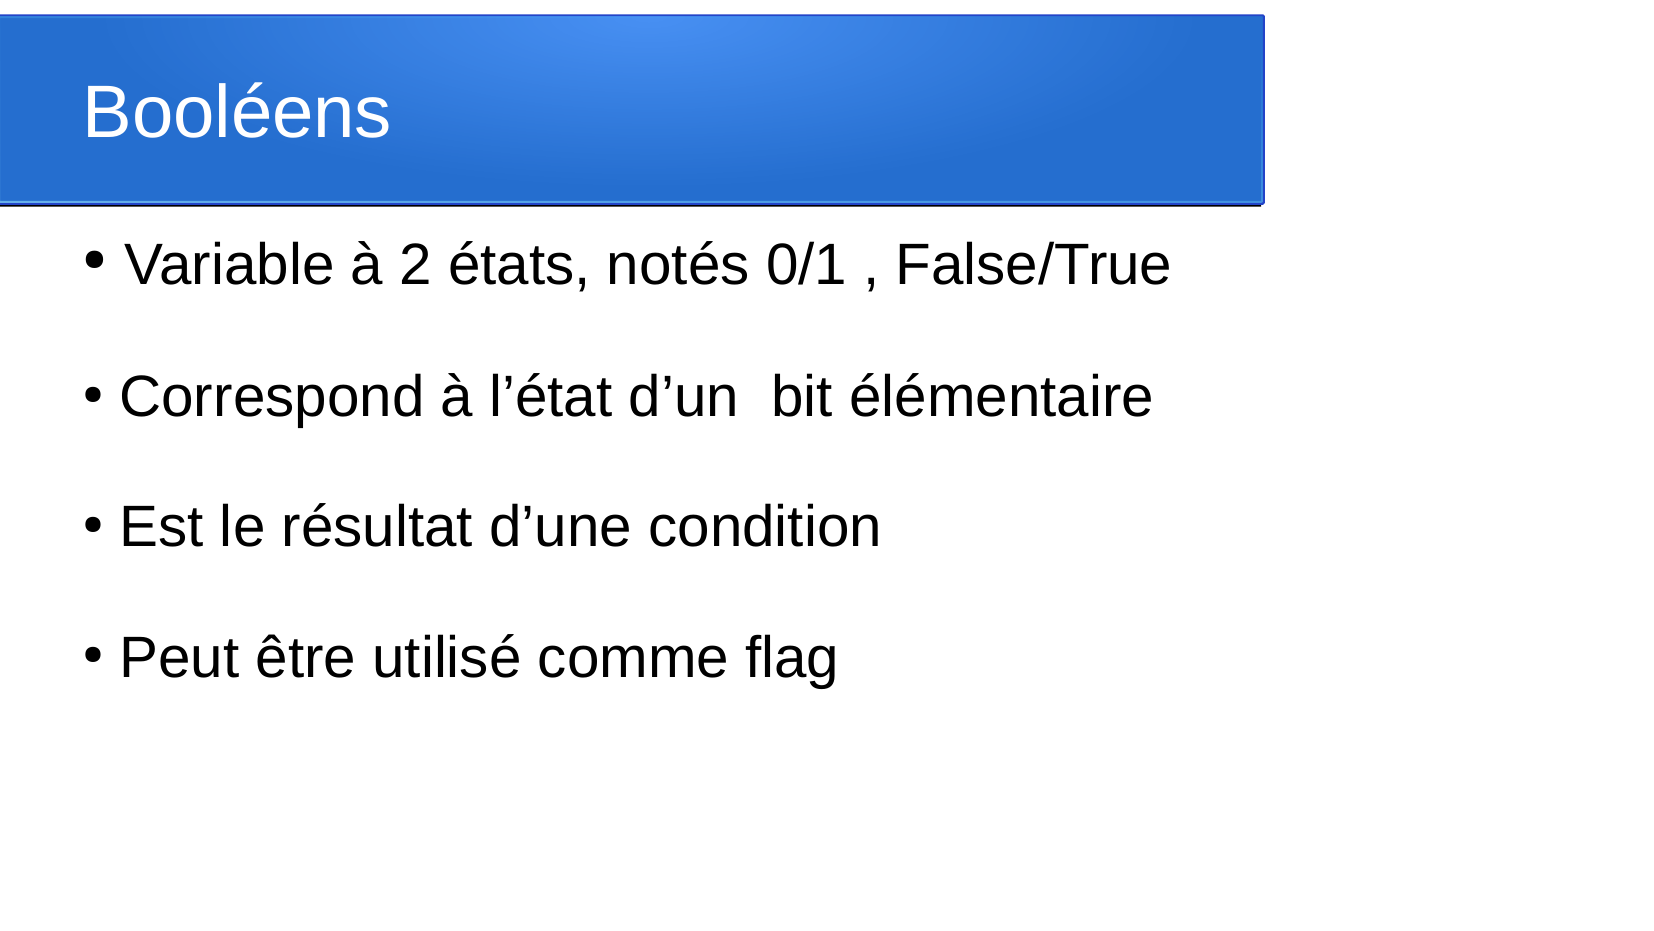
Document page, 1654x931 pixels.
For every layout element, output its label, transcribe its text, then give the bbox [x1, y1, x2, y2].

subtitle Variable à 2 états, notés 0/1 , False/True Correspond à l’état d’un bit élémentaire Est le résultat d’une condition Peut être utilisé comme flag [82, 224, 1571, 804]
title Booléens [82, 35, 1235, 189]
